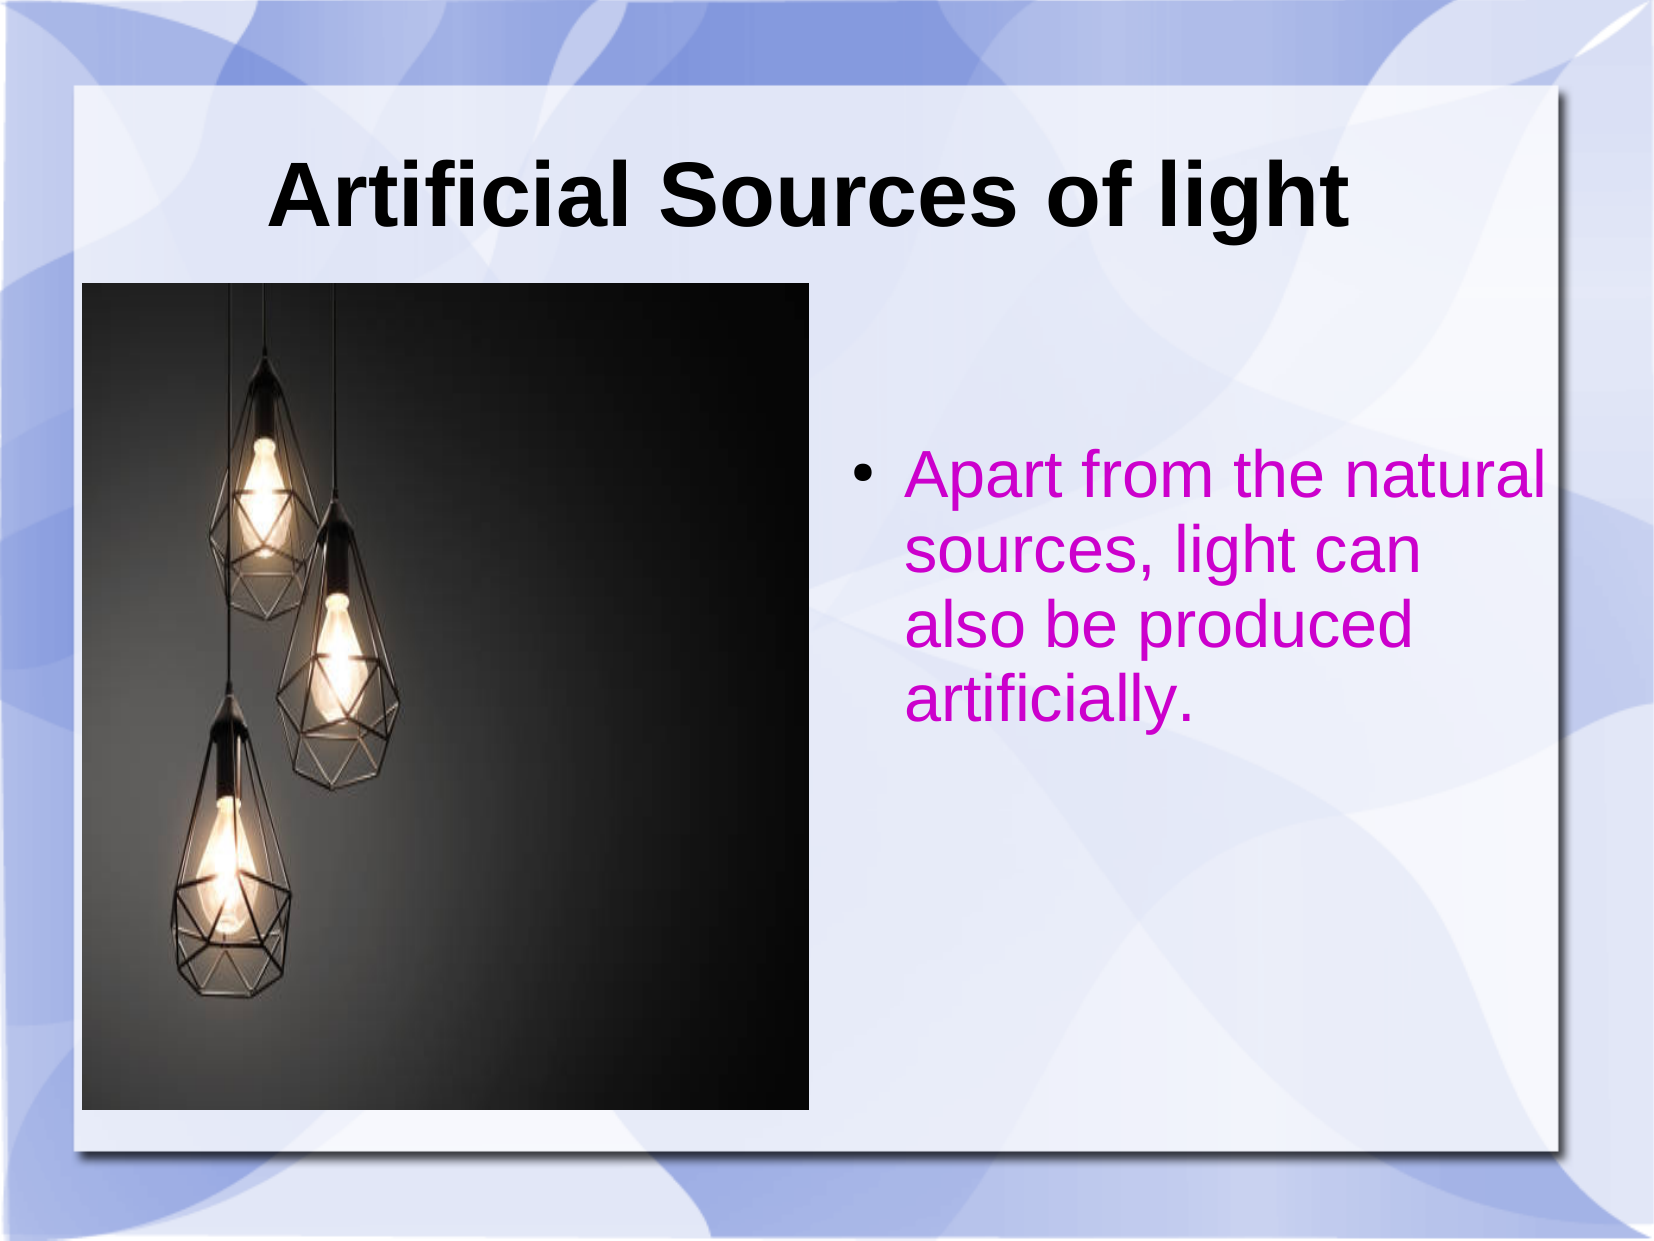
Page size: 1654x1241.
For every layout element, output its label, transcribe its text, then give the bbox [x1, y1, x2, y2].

list Apart from the natural sources, light can also be produced artificially. [833, 437, 1560, 841]
picture [0, 0, 1654, 1241]
title Artificial Sources of light [82, 90, 1536, 298]
